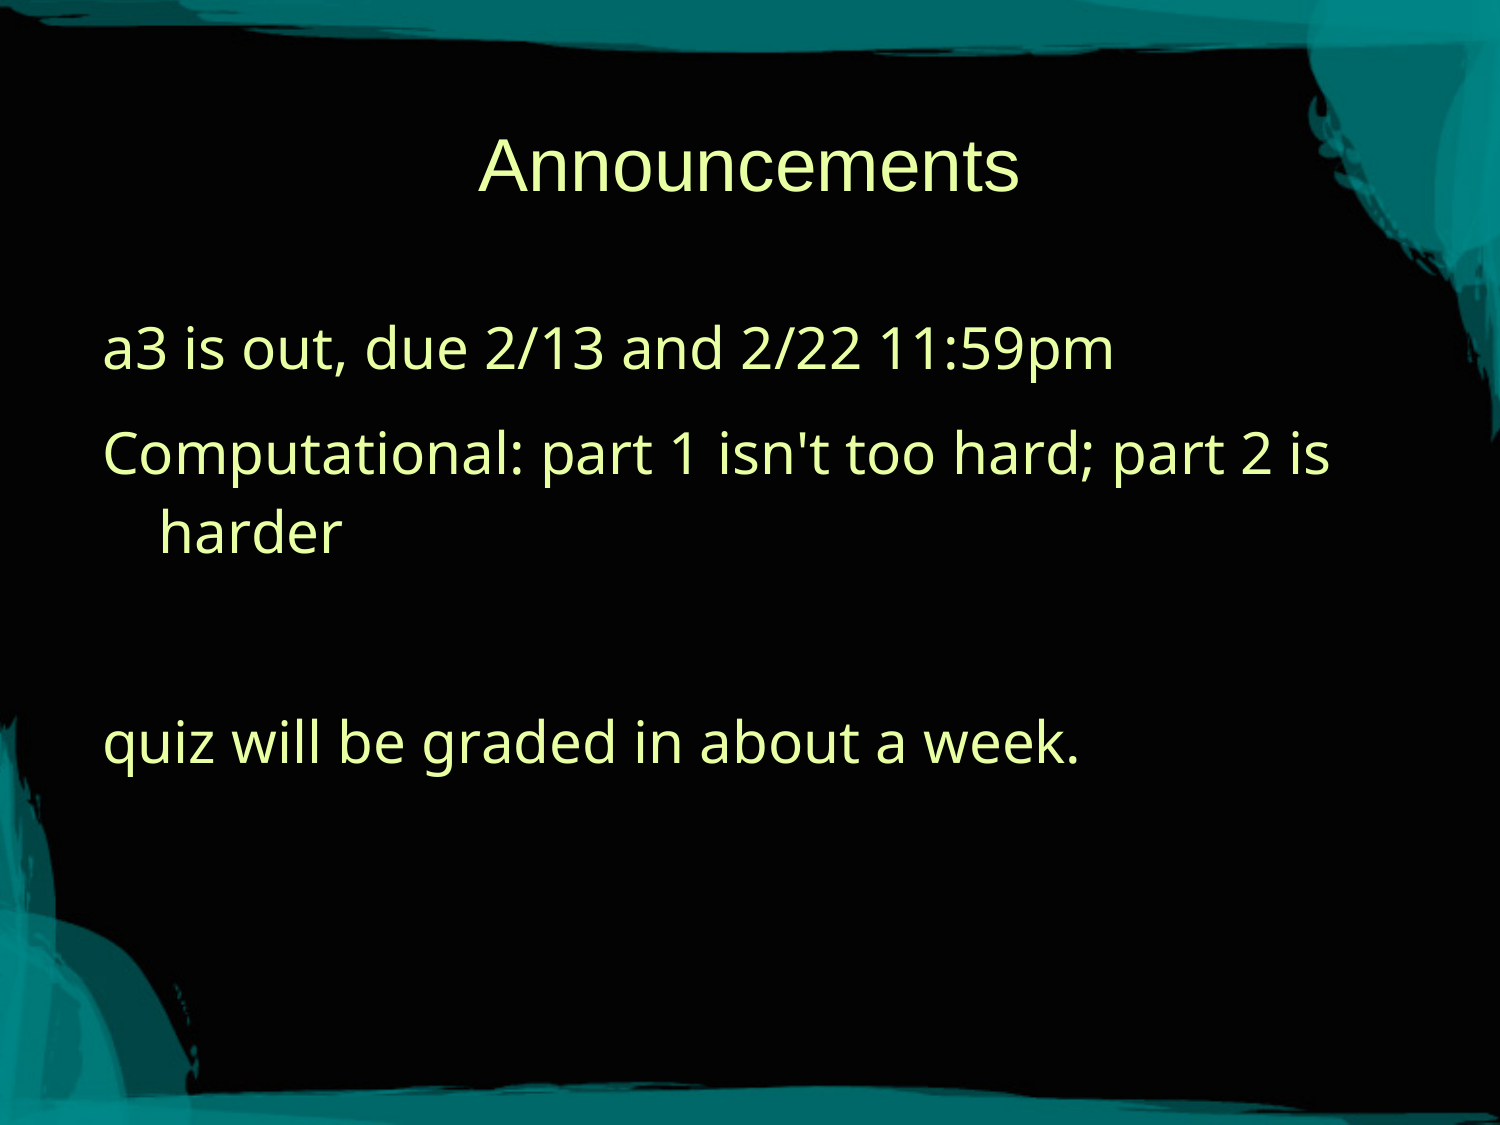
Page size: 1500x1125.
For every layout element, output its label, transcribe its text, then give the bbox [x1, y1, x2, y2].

picture [0, 0, 1500, 1125]
list a3 is out, due 2/13 and 2/22 11:59pm Computational: part 1 isn't too hard; part 2 is harder quiz will be graded in about a week. [87, 299, 1413, 1026]
title Announcements [87, 69, 1413, 263]
